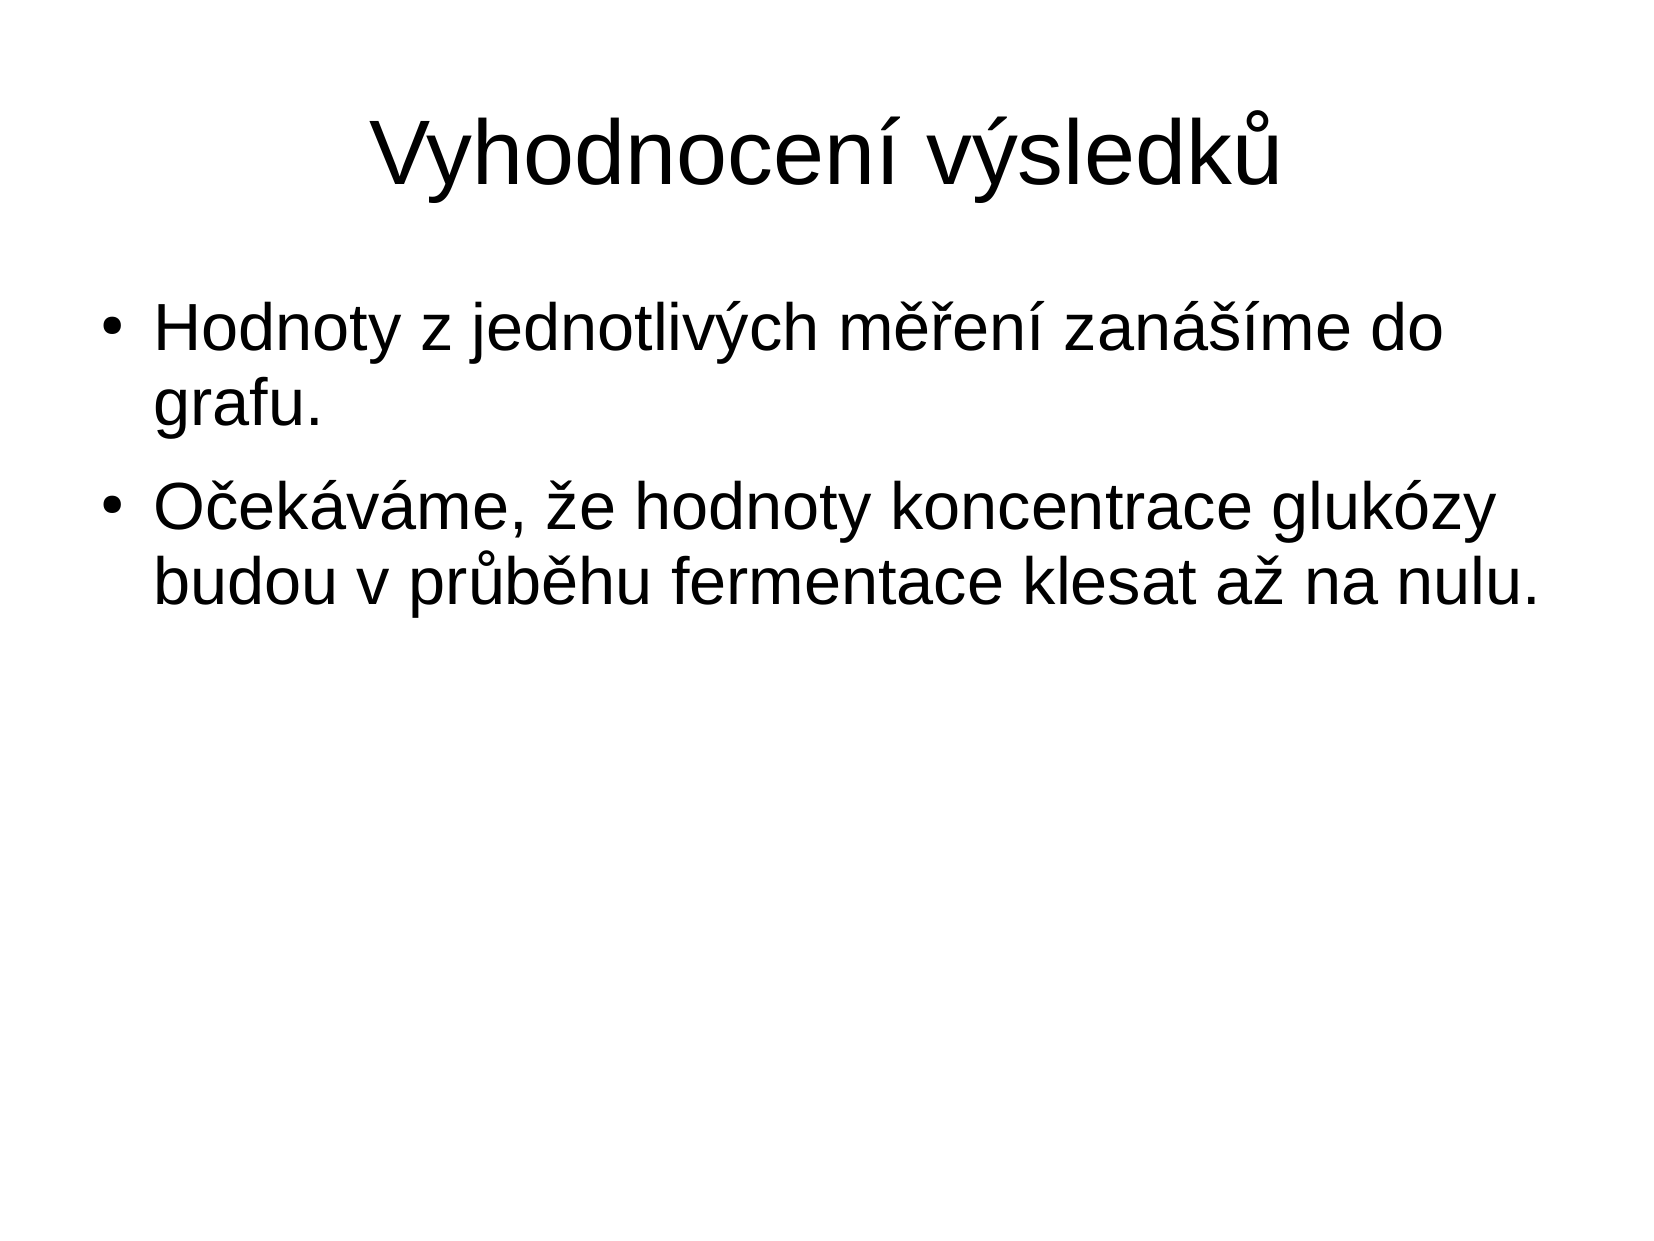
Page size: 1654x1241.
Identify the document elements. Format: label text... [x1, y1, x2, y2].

list Hodnoty z jednotlivých měření zanášíme do grafu. Očekáváme, že hodnoty koncentrace glukózy budou v průběhu fermentace klesat až na nulu. [82, 290, 1571, 1010]
title Vyhodnocení výsledků [82, 49, 1571, 257]
